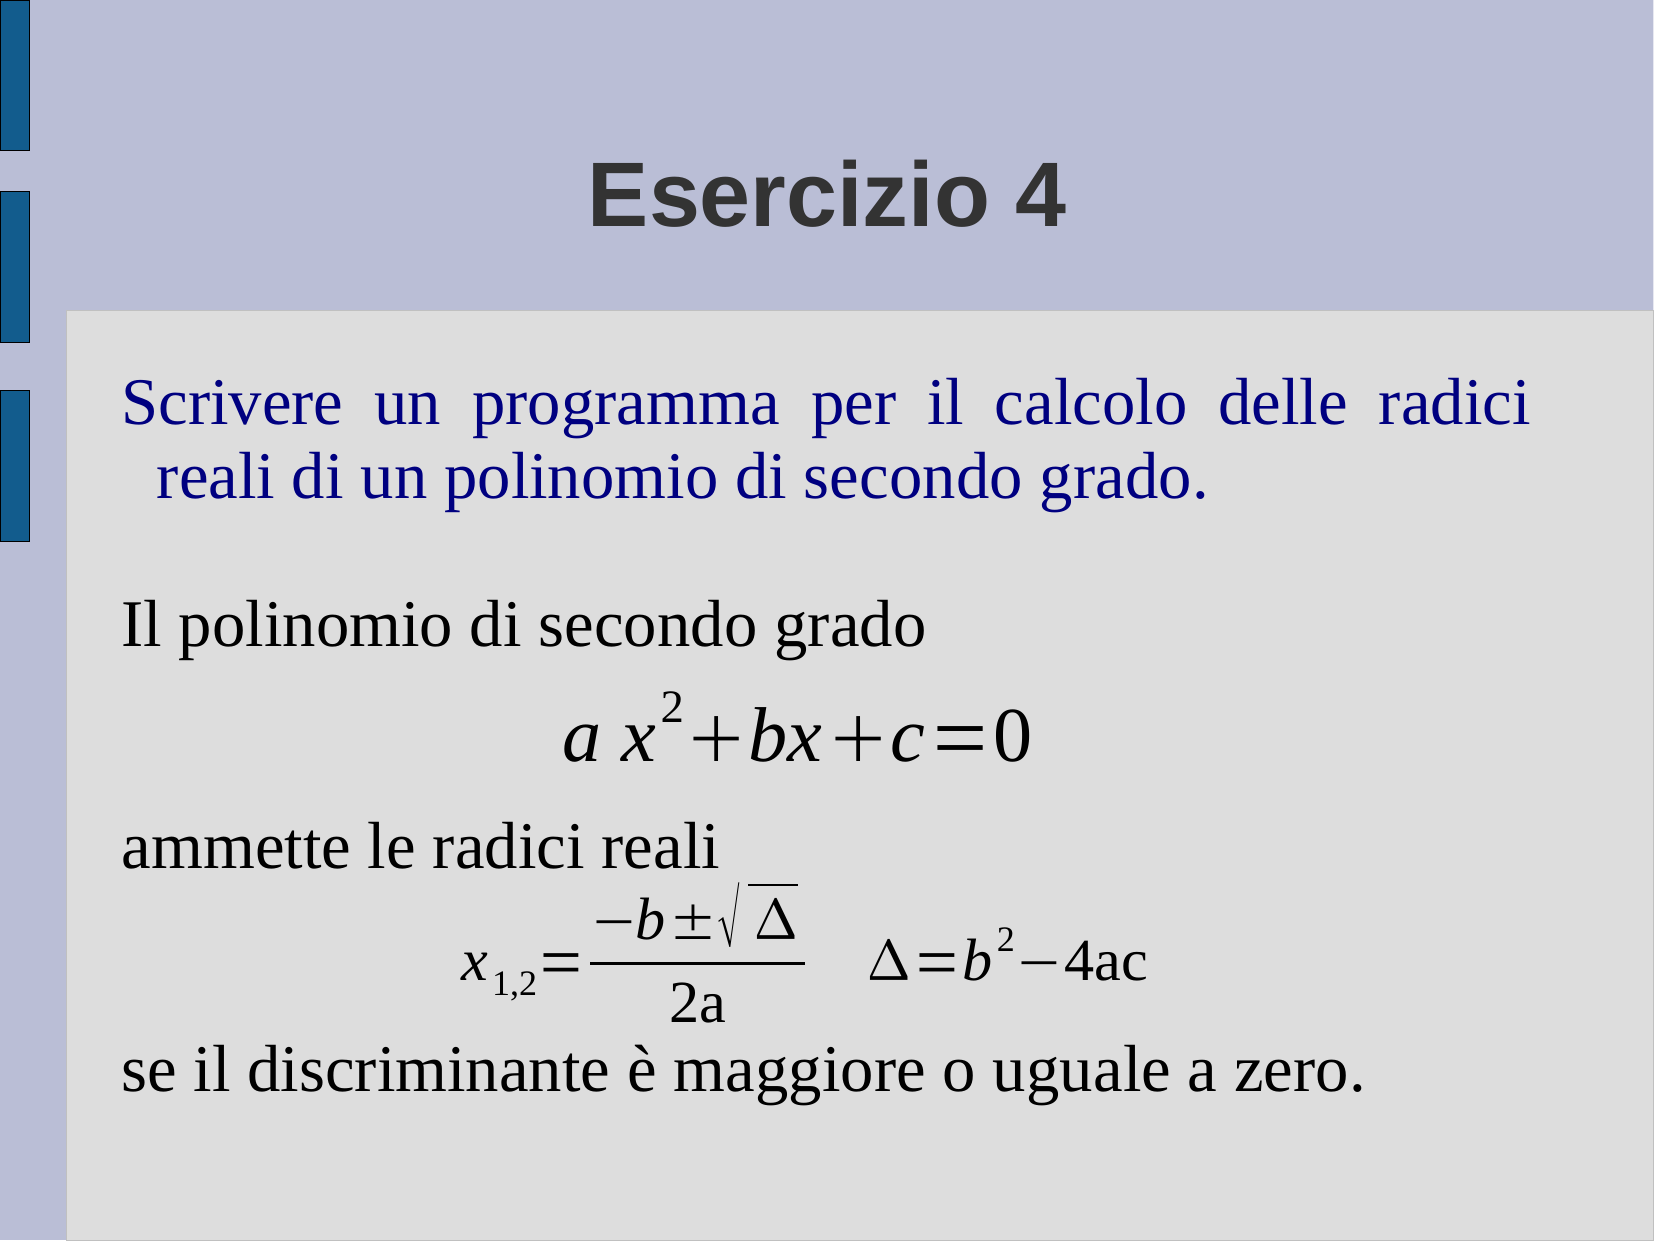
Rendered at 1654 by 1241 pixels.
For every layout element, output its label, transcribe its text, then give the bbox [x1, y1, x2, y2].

chart [543, 679, 1050, 779]
title Esercizio 4 [121, 98, 1534, 291]
subtitle Scrivere un programma per il calcolo delle radici reali di un polinomio di secondo grado. Il polinomio di secondo grado ammette le radici reali se il discriminante è maggiore o uguale a zero. [121, 352, 1534, 1119]
chart [442, 879, 1164, 1037]
